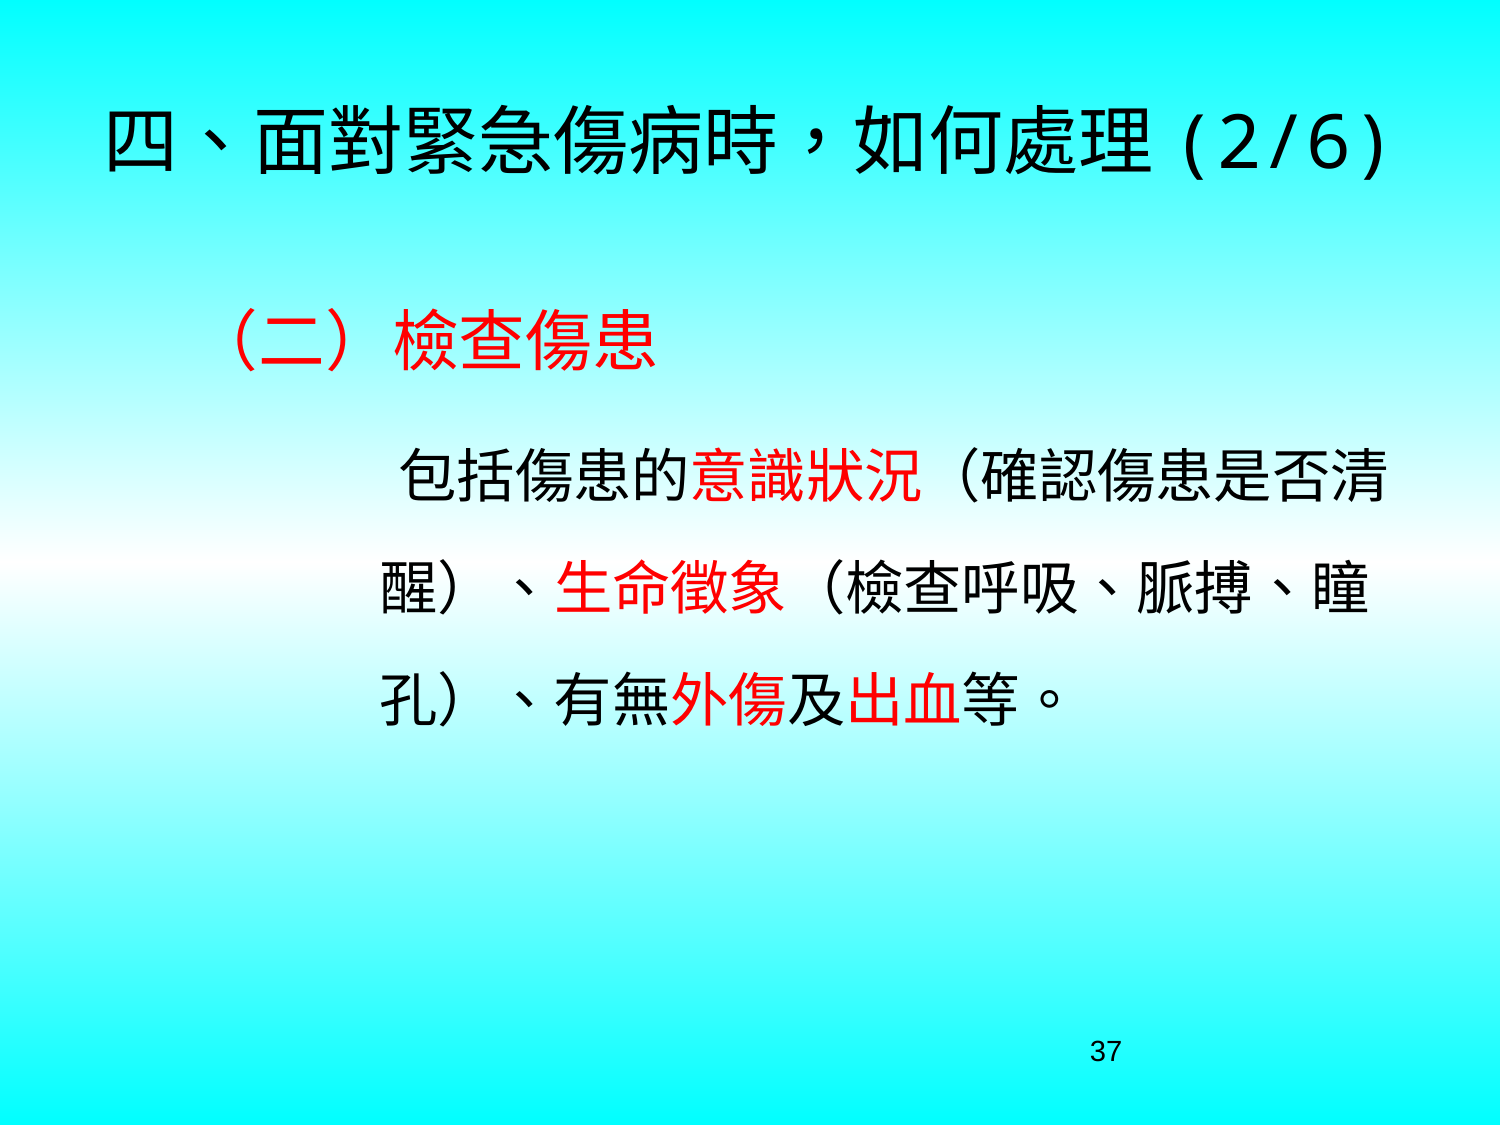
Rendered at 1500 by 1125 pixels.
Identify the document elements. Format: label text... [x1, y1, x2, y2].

title 四、面對緊急傷病時，如何處理(2/6) [75, 45, 1426, 233]
text_box [1074, 1024, 1426, 1103]
list （二）檢查傷患 包括傷患的意識狀況（確認傷患是否清醒）、生命徵象（檢查呼吸、脈搏、瞳孔）、有無外傷及出血等。 [120, 243, 1471, 986]
